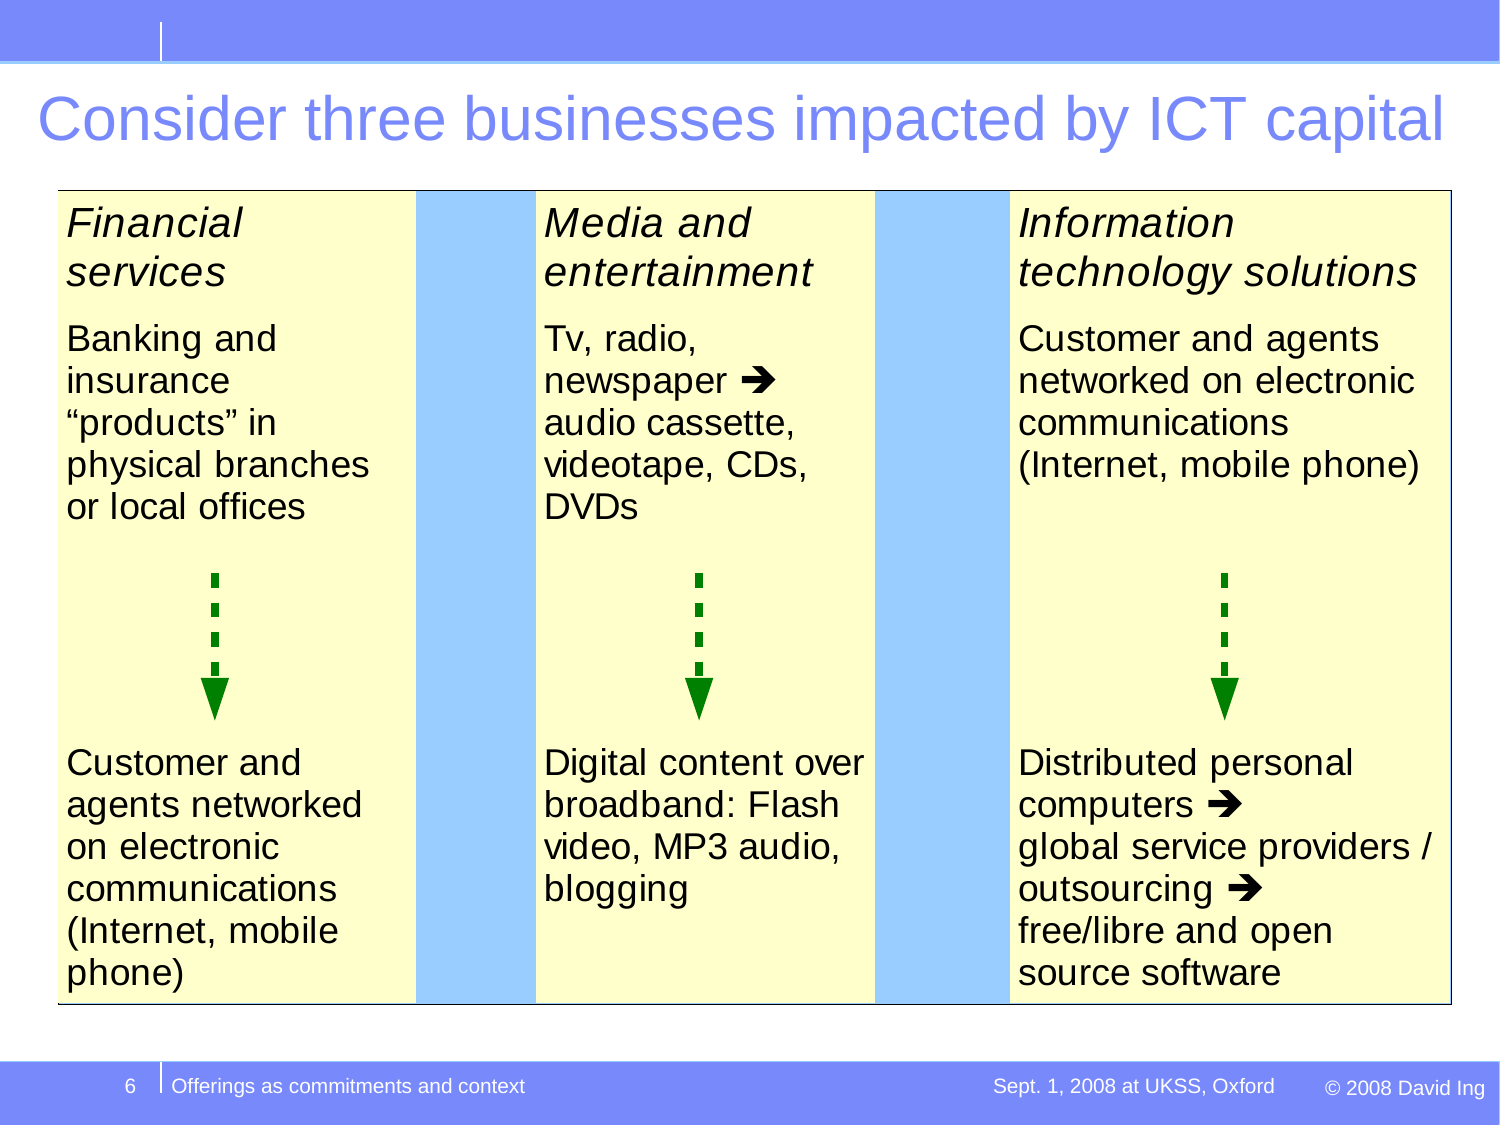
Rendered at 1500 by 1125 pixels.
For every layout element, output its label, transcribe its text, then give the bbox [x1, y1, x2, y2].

chart [58, 190, 1452, 1005]
title Consider three businesses impacted by ICT capital [37, 90, 1463, 205]
